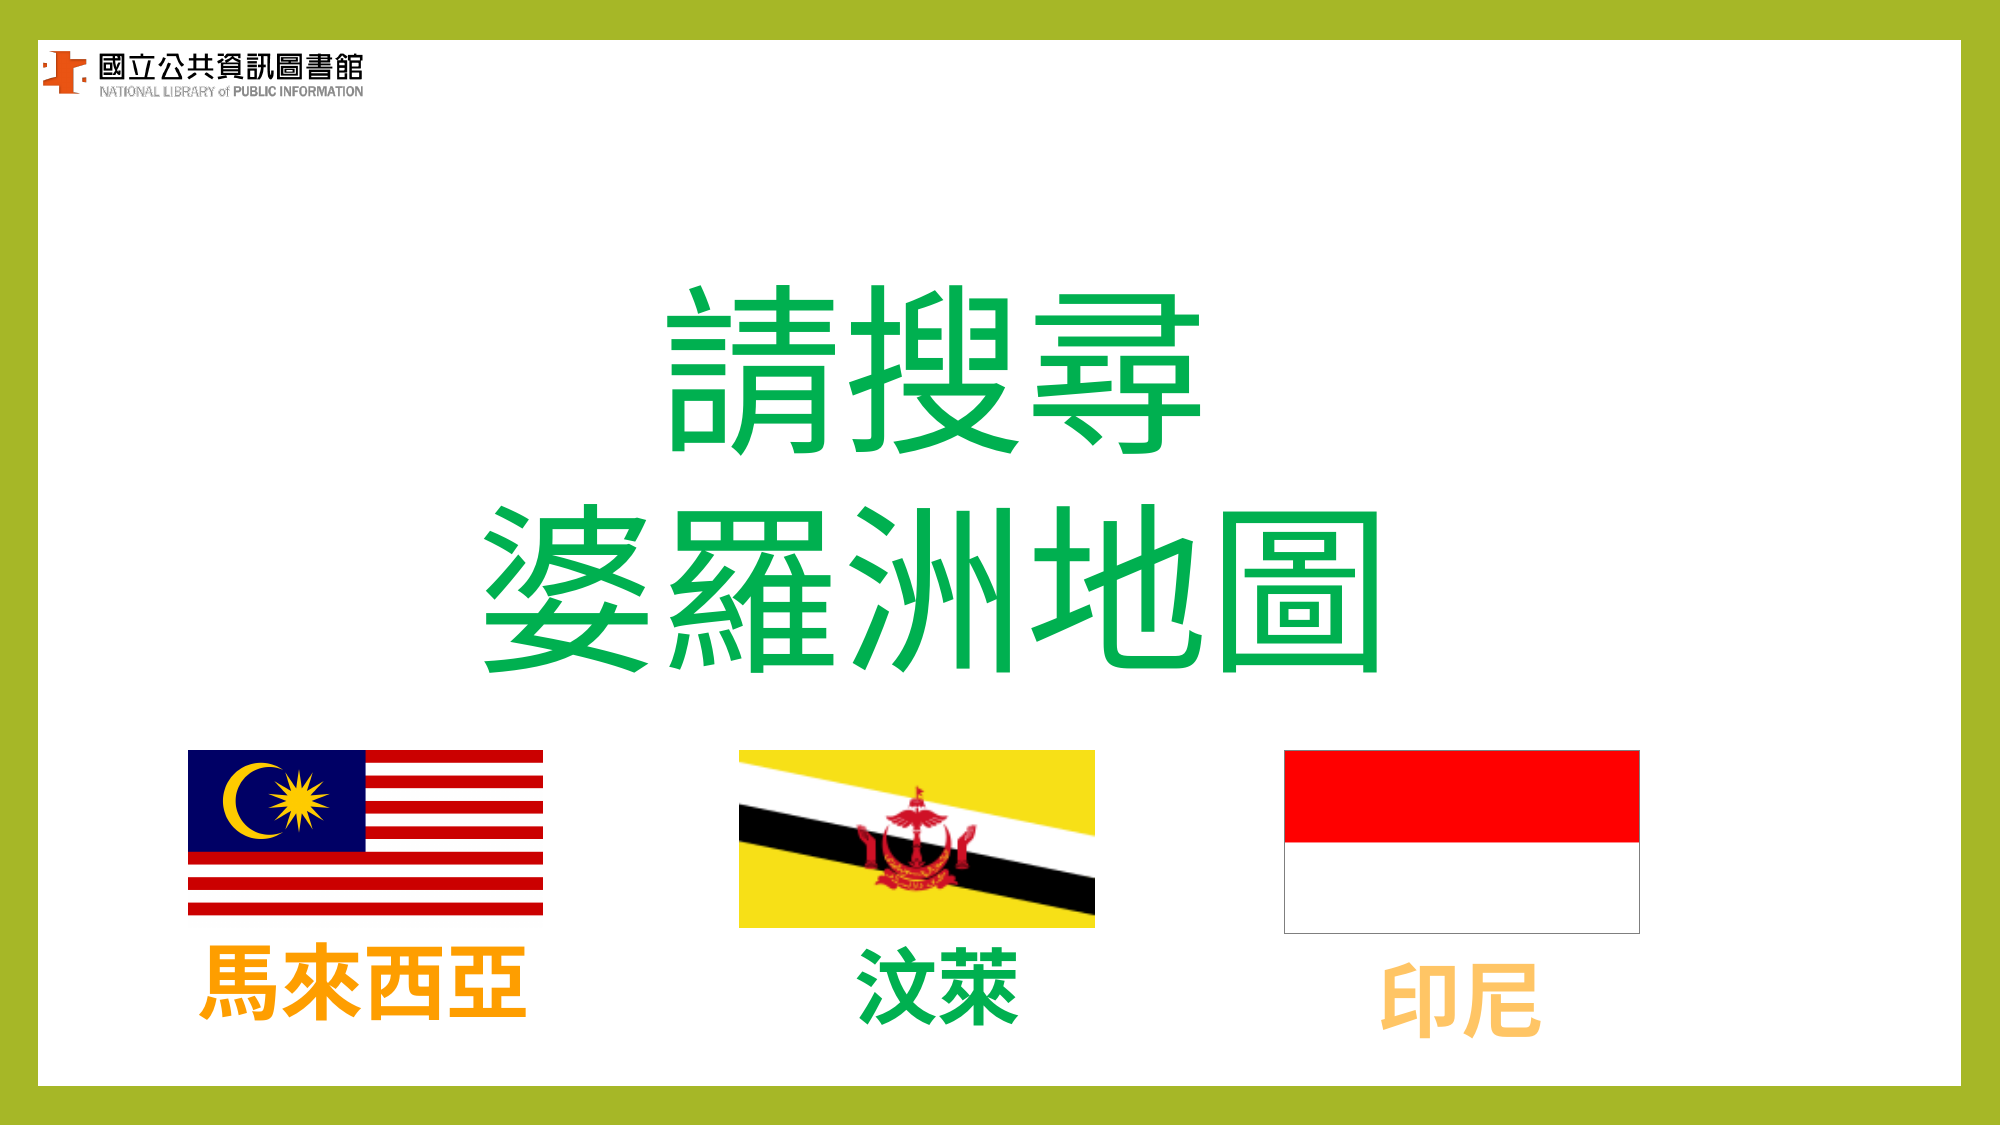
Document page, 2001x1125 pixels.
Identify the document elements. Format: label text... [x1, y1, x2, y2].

picture [1285, 751, 1639, 933]
picture [739, 750, 1095, 928]
text_box 請搜尋 婆羅洲地圖 [460, 248, 1417, 708]
picture [188, 750, 543, 922]
text_box 汶萊 [839, 927, 1039, 1044]
text_box 馬來西亞 [182, 922, 550, 1039]
text_box 印尼 [1362, 940, 1562, 1057]
